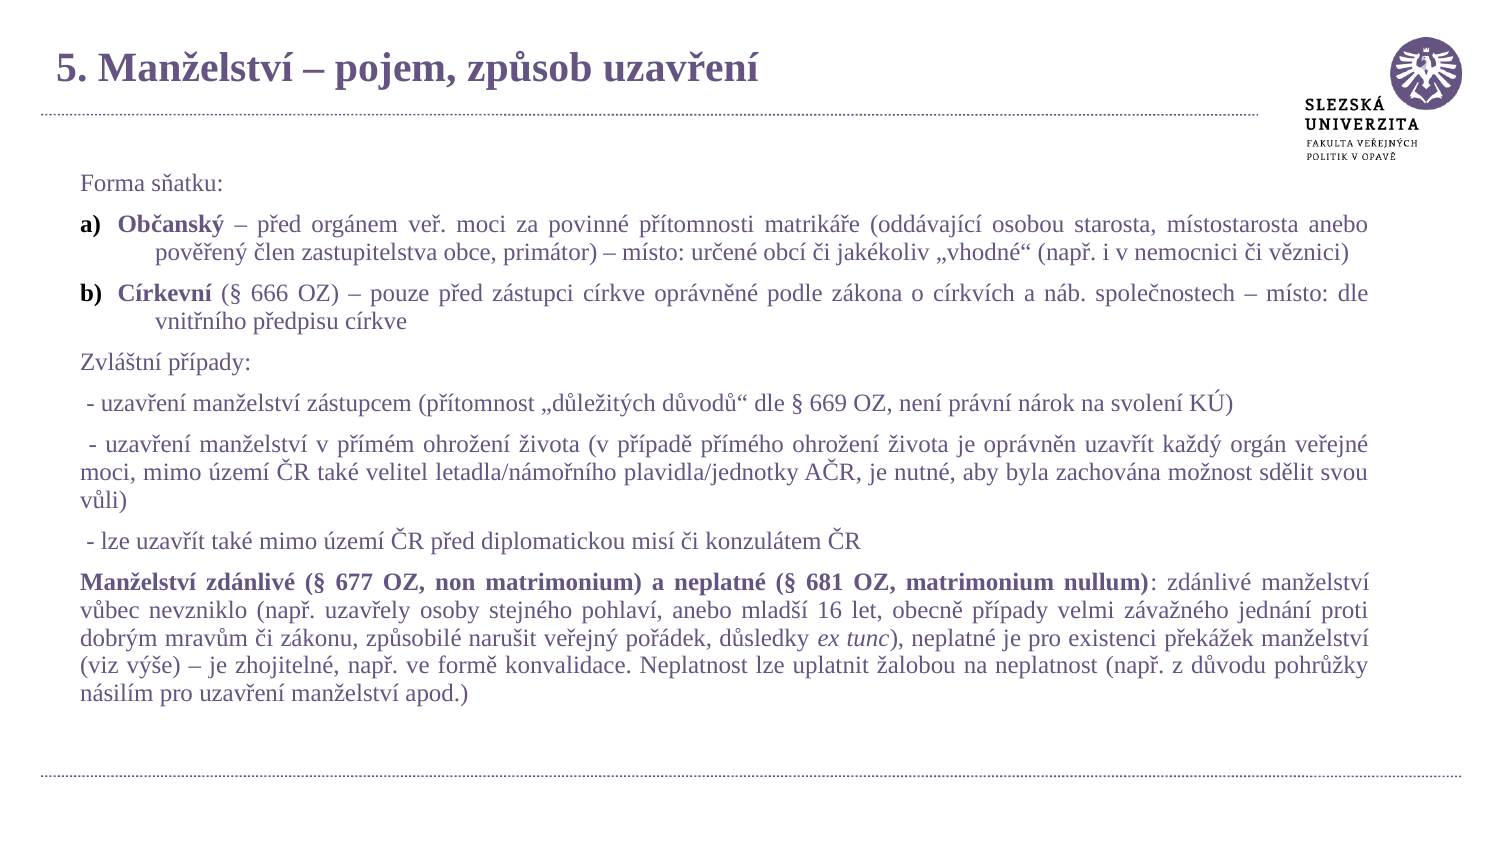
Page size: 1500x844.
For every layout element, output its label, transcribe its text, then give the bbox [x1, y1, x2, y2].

title 5. Manželství – pojem, způsob uzavření [41, 32, 1220, 116]
text_box Forma sňatku: Občanský – před orgánem veř. moci za povinné přítomnosti matrikáře (oddávající osobou starosta, místostarosta anebo pověřený člen zastupitelstva obce, primátor) – místo: určené obcí či jakékoliv „vhodné“ (např. i v nemocnici či věznici) Církevní (§ 666 OZ) – pouze před zástupci církve oprávněné podle zákona o církvích a náb. společnostech – místo: dle vnitřního předpisu církve Zvláštní případy: - uzavření manželství zástupcem (přítomnost „důležitých důvodů“ dle § 669 OZ, není právní nárok na svolení KÚ) - uzavření manželství v přímém ohrožení života (v případě přímého ohrožení života je oprávněn uzavřít každý orgán veřejné moci, mimo území ČR také velitel letadla/námořního plavidla/jednotky AČR, je nutné, aby byla zachována možnost sdělit svou vůli) - lze uzavřít také mimo území ČR před diplomatickou misí či konzulátem ČR Manželství zdánlivé (§ 677 OZ, non matrimonium) a neplatné (§ 681 OZ, matrimonium nullum): zdánlivé manželství vůbec nevzniklo (např. uzavřely osoby stejného pohlaví, anebo mladší 16 let, obecně případy velmi závažného jednání proti dobrým mravům či zákonu, způsobilé narušit veřejný pořádek, důsledky ex tunc), neplatné je pro existenci překážek manželství (viz výše) – je zhojitelné, např. ve formě konvalidace. Neplatnost lze uplatnit žalobou na neplatnost (např. z důvodu pohrůžky násilím pro uzavření manželství apod.) [64, 161, 1385, 784]
